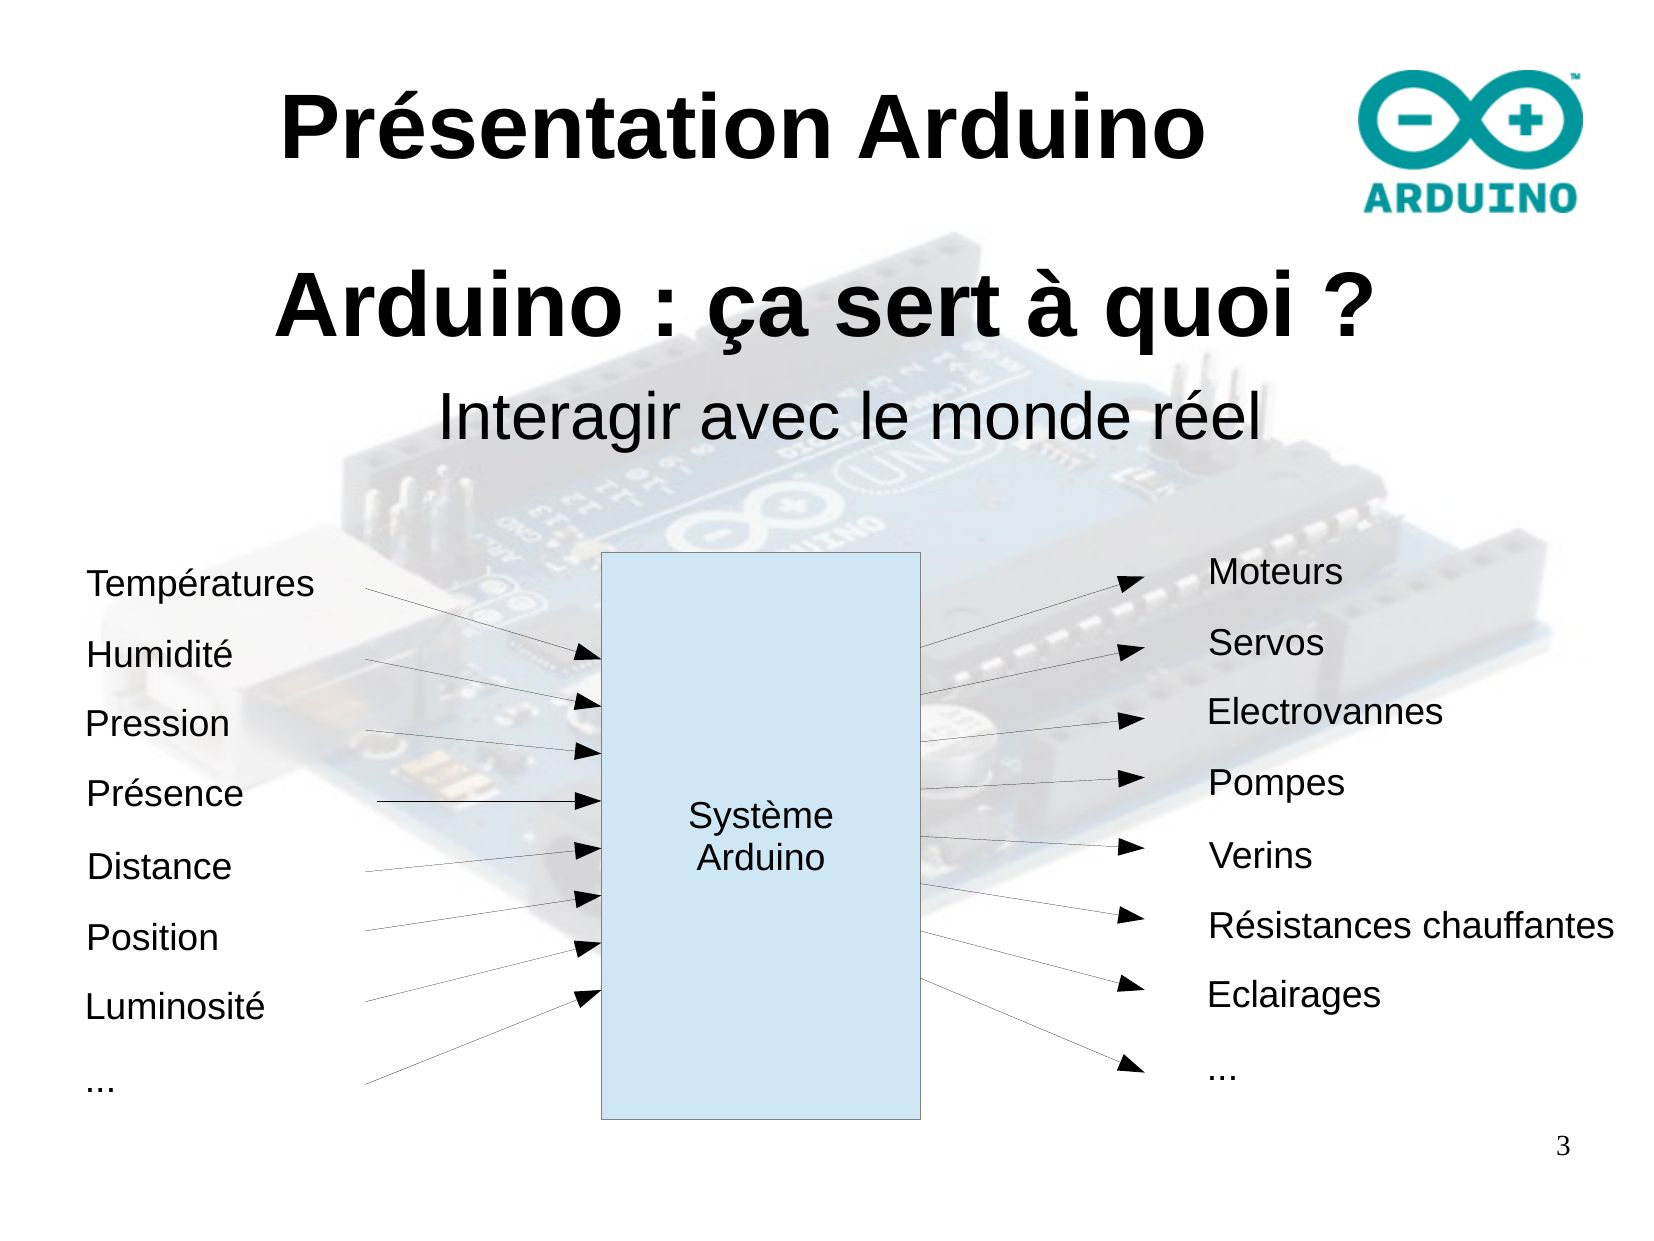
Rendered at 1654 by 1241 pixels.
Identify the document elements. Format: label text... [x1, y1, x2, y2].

subtitle Interagir avec le monde réel [106, 379, 1595, 454]
title Présentation Arduino [0, 23, 1489, 231]
text_box Servos [1193, 614, 1340, 672]
text_box Humidité [71, 625, 249, 683]
text_box Présence [71, 765, 259, 823]
text_box ... [1192, 1039, 1254, 1097]
picture [0, 0, 1654, 1241]
text_box Système Arduino [601, 552, 921, 1120]
text_box Résistances chauffantes [1193, 897, 1630, 955]
text_box Températures [71, 555, 330, 612]
title Arduino : ça sert à quoi ? [82, 200, 1571, 408]
text_box Pompes [1193, 753, 1361, 811]
text_box Luminosité [70, 978, 281, 1036]
text_box ... [70, 1051, 132, 1109]
text_box Verins [1194, 826, 1328, 884]
text_box Moteurs [1193, 543, 1359, 601]
text_box Pression [70, 694, 246, 752]
text_box Distance [72, 838, 248, 896]
text_box Eclairages [1192, 966, 1397, 1024]
text_box Electrovannes [1192, 682, 1459, 740]
text_box Position [71, 909, 234, 967]
